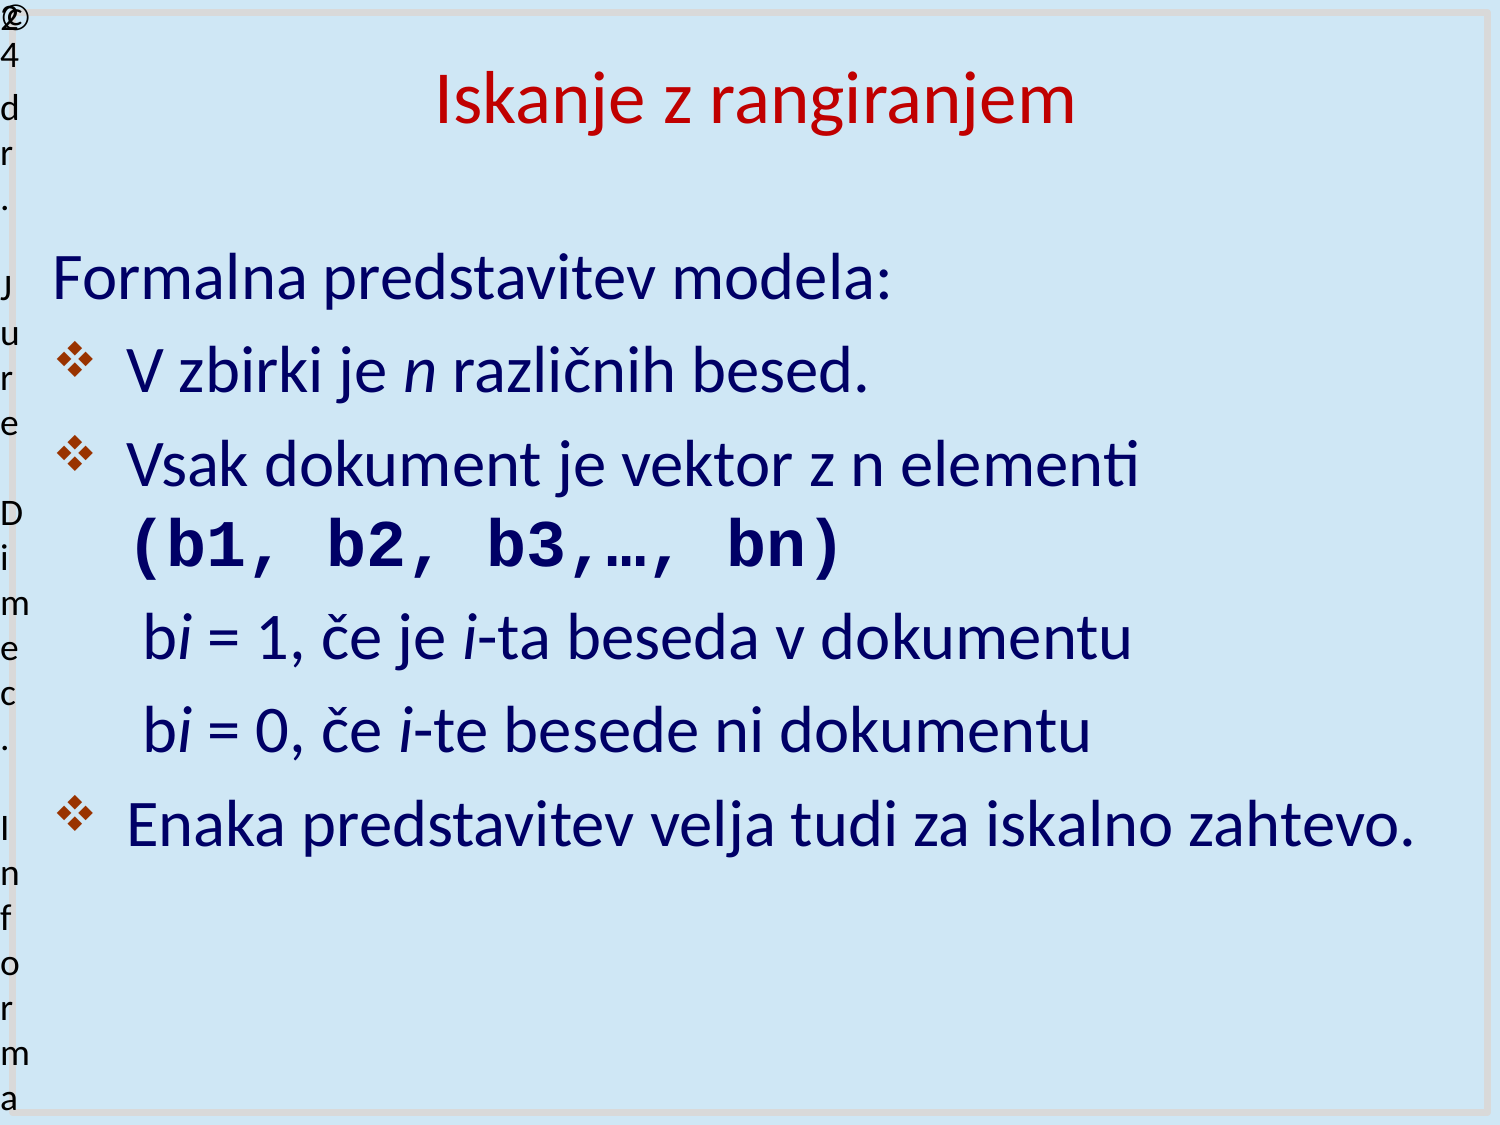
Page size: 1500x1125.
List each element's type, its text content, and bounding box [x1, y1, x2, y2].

title Iskanje z rangiranjem [37, 37, 1475, 150]
list Formalna predstavitev modela: V zbirki je n različnih besed. Vsak dokument je vektor z n elementi (b1, b2, b3,…, bn) bi = 1, če je i-ta beseda v dokumentu bi = 0, če i-te besede ni dokumentu Enaka predstavitev velja tudi za iskalno zahtevo. [37, 224, 1475, 1050]
